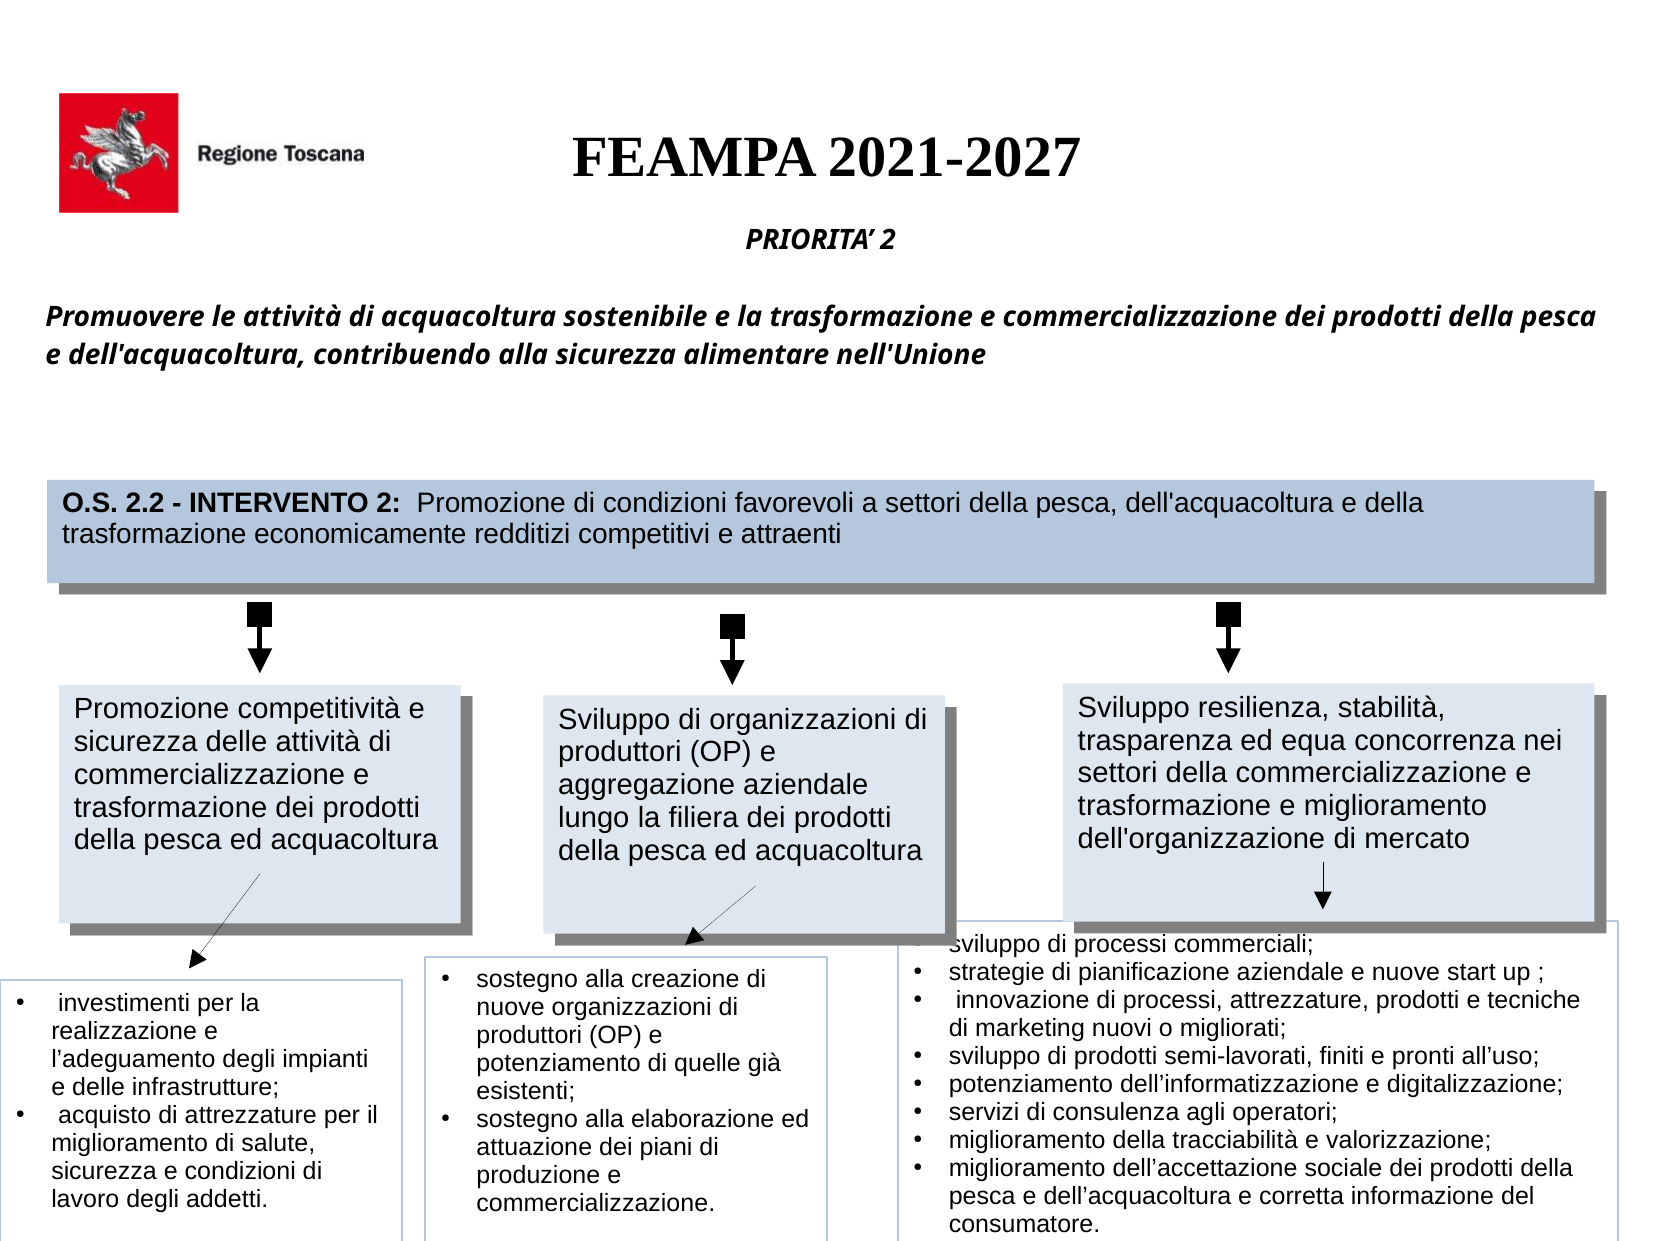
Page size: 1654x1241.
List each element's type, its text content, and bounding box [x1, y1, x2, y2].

text_box Sviluppo resilienza, stabilità, trasparenza ed equa concorrenza nei settori della commercializzazione e trasformazione e miglioramento dell'organizzazione di mercato [1062, 683, 1595, 922]
title FEAMPA 2021-2027 [82, 49, 1571, 212]
text_box Promozione competitività e sicurezza delle attività di commercializzazione e trasformazione dei prodotti della pesca ed acquacoltura [59, 685, 461, 924]
text_box sviluppo di processi commerciali; strategie di pianificazione aziendale e nuove start up ; innovazione di processi, attrezzature, prodotti e tecniche di marketing nuovi o migliorati; sviluppo di prodotti semi-lavorati, finiti e pronti all’uso; potenziamento dell’informatizzazione e digitalizzazione; servizi di consulenza agli operatori; miglioramento della tracciabilità e valorizzazione; miglioramento dell’accettazione sociale dei prodotti della pesca e dell’acquacoltura e corretta informazione del consumatore. [897, 921, 1619, 1241]
text_box investimenti per la realizzazione e l’adeguamento degli impianti e delle infrastrutture; acquisto di attrezzature per il miglioramento di salute, sicurezza e condizioni di lavoro degli addetti. [0, 980, 402, 1241]
text_box Sviluppo di organizzazioni di produttori (OP) e aggregazione aziendale lungo la filiera dei prodotti della pesca ed acquacoltura [543, 695, 945, 934]
picture [59, 93, 367, 212]
text_box PRIORITA’ 2 Promuovere le attività di acquacoltura sostenibile e la trasformazione e commercializzazione dei prodotti della pesca e dell'acquacoltura, contribuendo alla sicurezza alimentare nell'Unione [30, 212, 1619, 454]
text_box O.S. 2.2 - INTERVENTO 2: Promozione di condizioni favorevoli a settori della pesca, dell'acquacoltura e della trasformazione economicamente redditizi competitivi e attraenti [47, 479, 1595, 584]
text_box sostegno alla creazione di nuove organizzazioni di produttori (OP) e potenziamento di quelle già esistenti; sostegno alla elaborazione ed attuazione dei piani di produzione e commercializzazione. [425, 956, 827, 1241]
